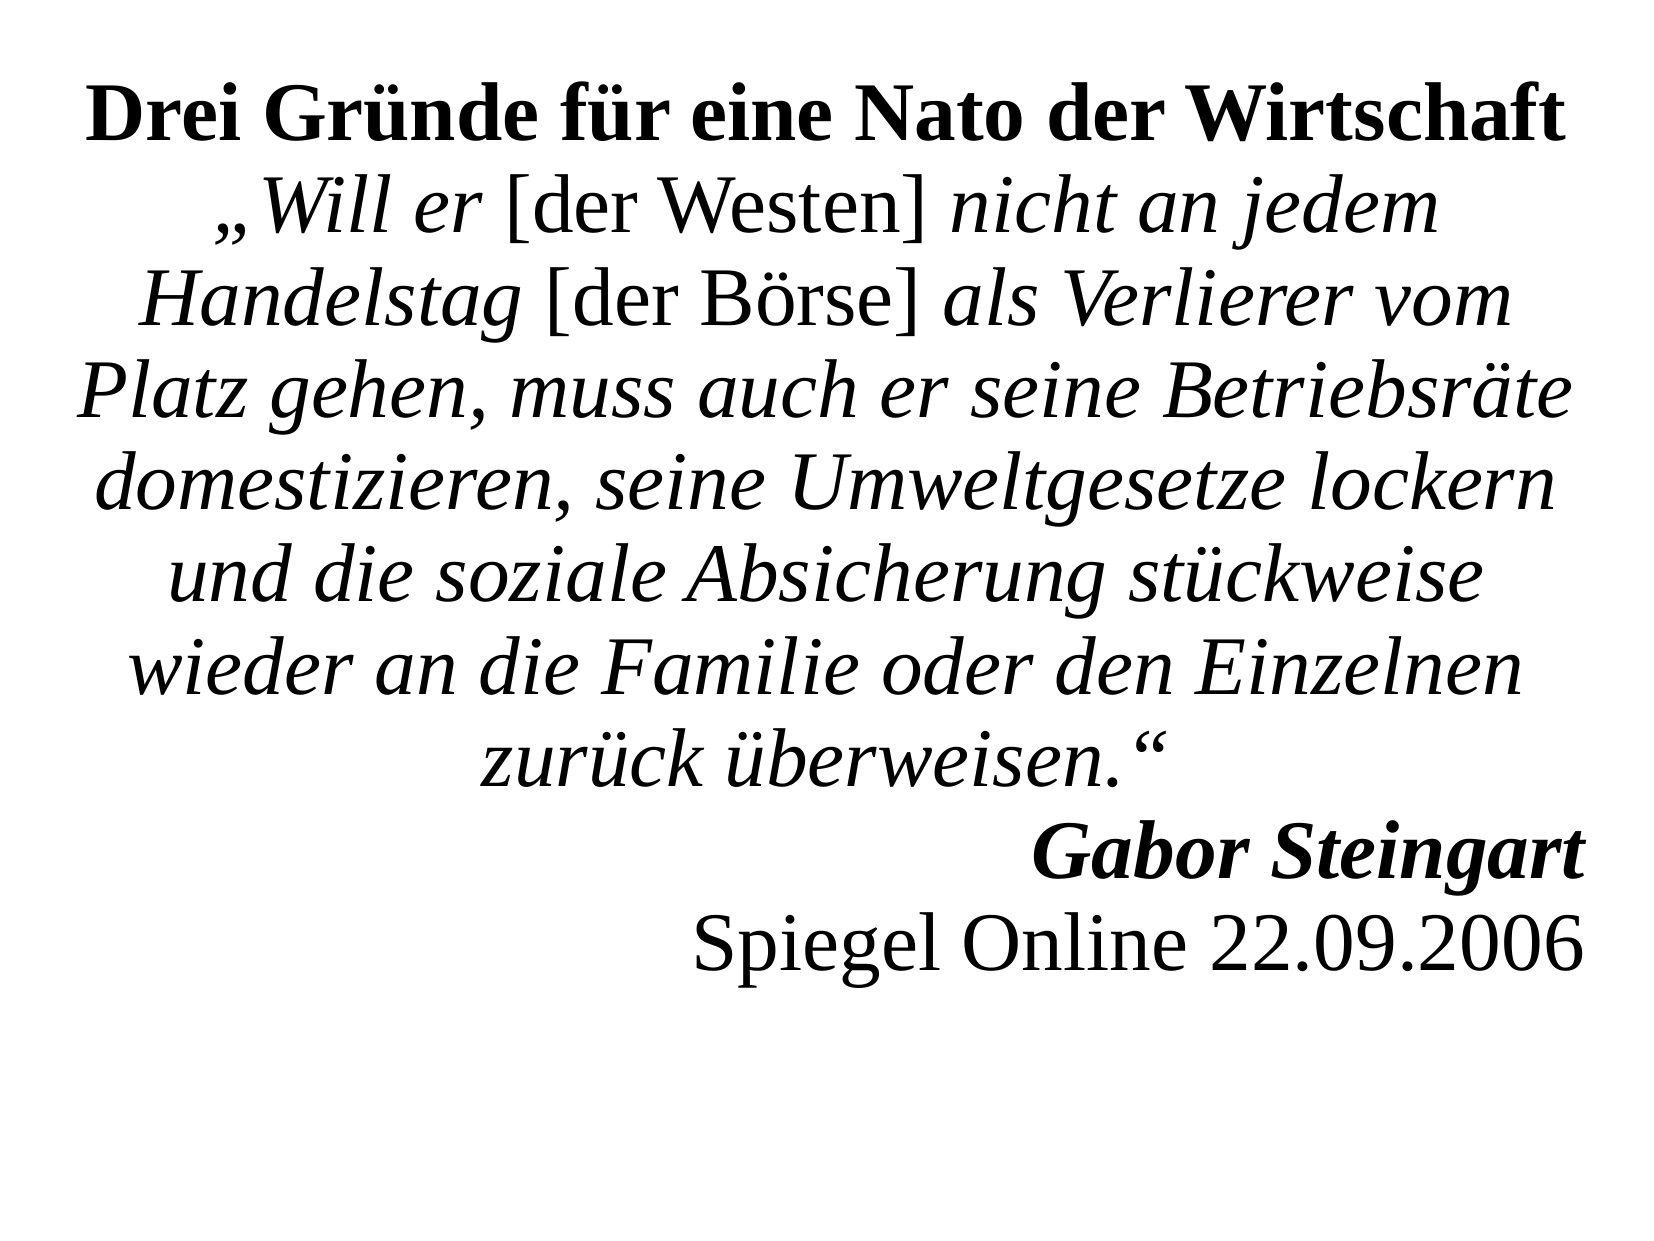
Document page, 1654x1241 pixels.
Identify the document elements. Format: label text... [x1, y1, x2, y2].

text_box Drei Gründe für eine Nato der Wirtschaft „Will er [der Westen] nicht an jedem Handelstag [der Börse] als Verlierer vom Platz gehen, muss auch er seine Betriebsräte domestizieren, seine Umweltgesetze lockern und die soziale Absicherung stückweise wieder an die Familie oder den Einzelnen zurück überweisen.“ Gabor Steingart Spiegel Online 22.09.2006 [53, 59, 1601, 997]
